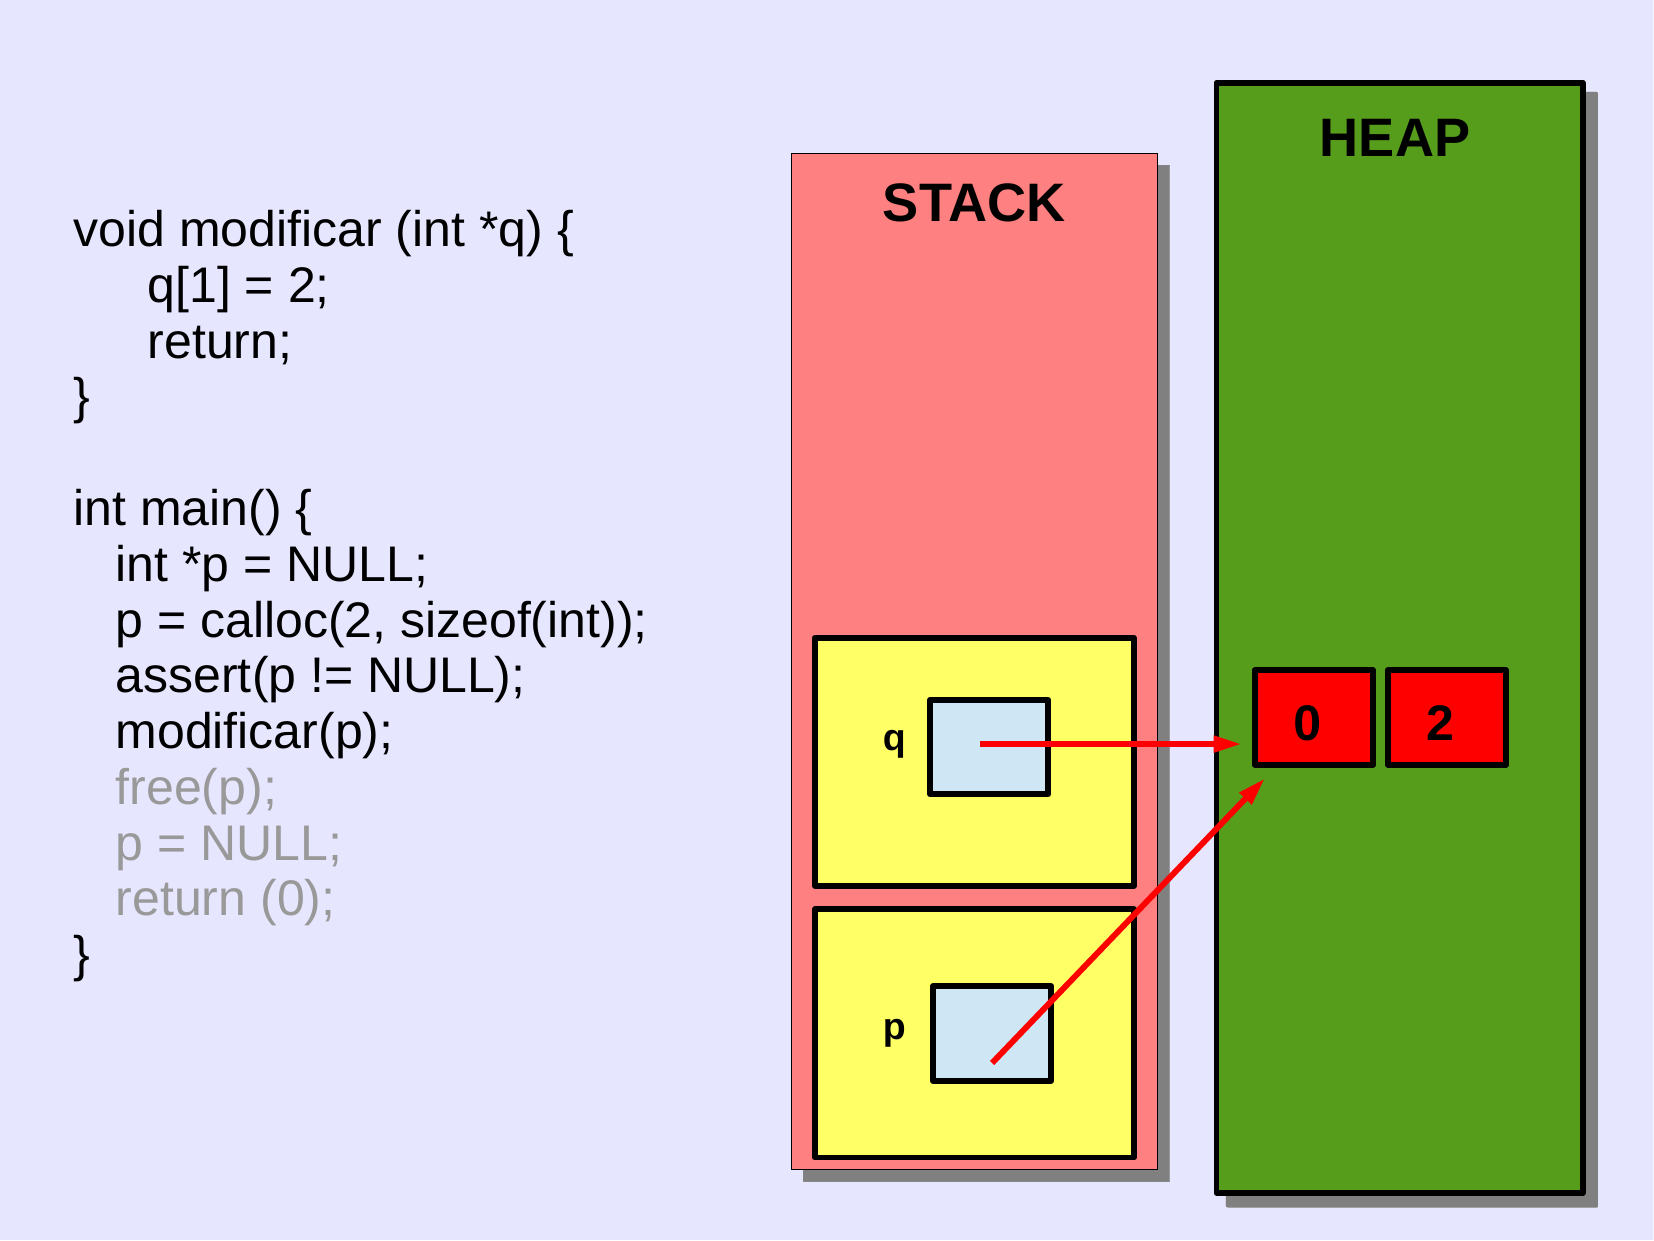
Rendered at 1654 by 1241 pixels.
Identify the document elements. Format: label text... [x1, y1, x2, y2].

text_box STACK [868, 165, 1128, 241]
text_box [1216, 82, 1583, 1193]
text_box [791, 153, 1158, 1170]
text_box 2 [1411, 688, 1495, 759]
text_box 0 [1278, 688, 1362, 759]
text_box q [868, 708, 928, 766]
text_box HEAP [1305, 100, 1565, 176]
text_box void modificar (int *q) { q[1] = 2; return; } int main() { int *p = NULL; p = calloc(2, sizeof(int)); assert(p != NULL); modificar(p); free(p); p = NULL; return (0); } [59, 82, 792, 1032]
text_box p [868, 998, 928, 1055]
